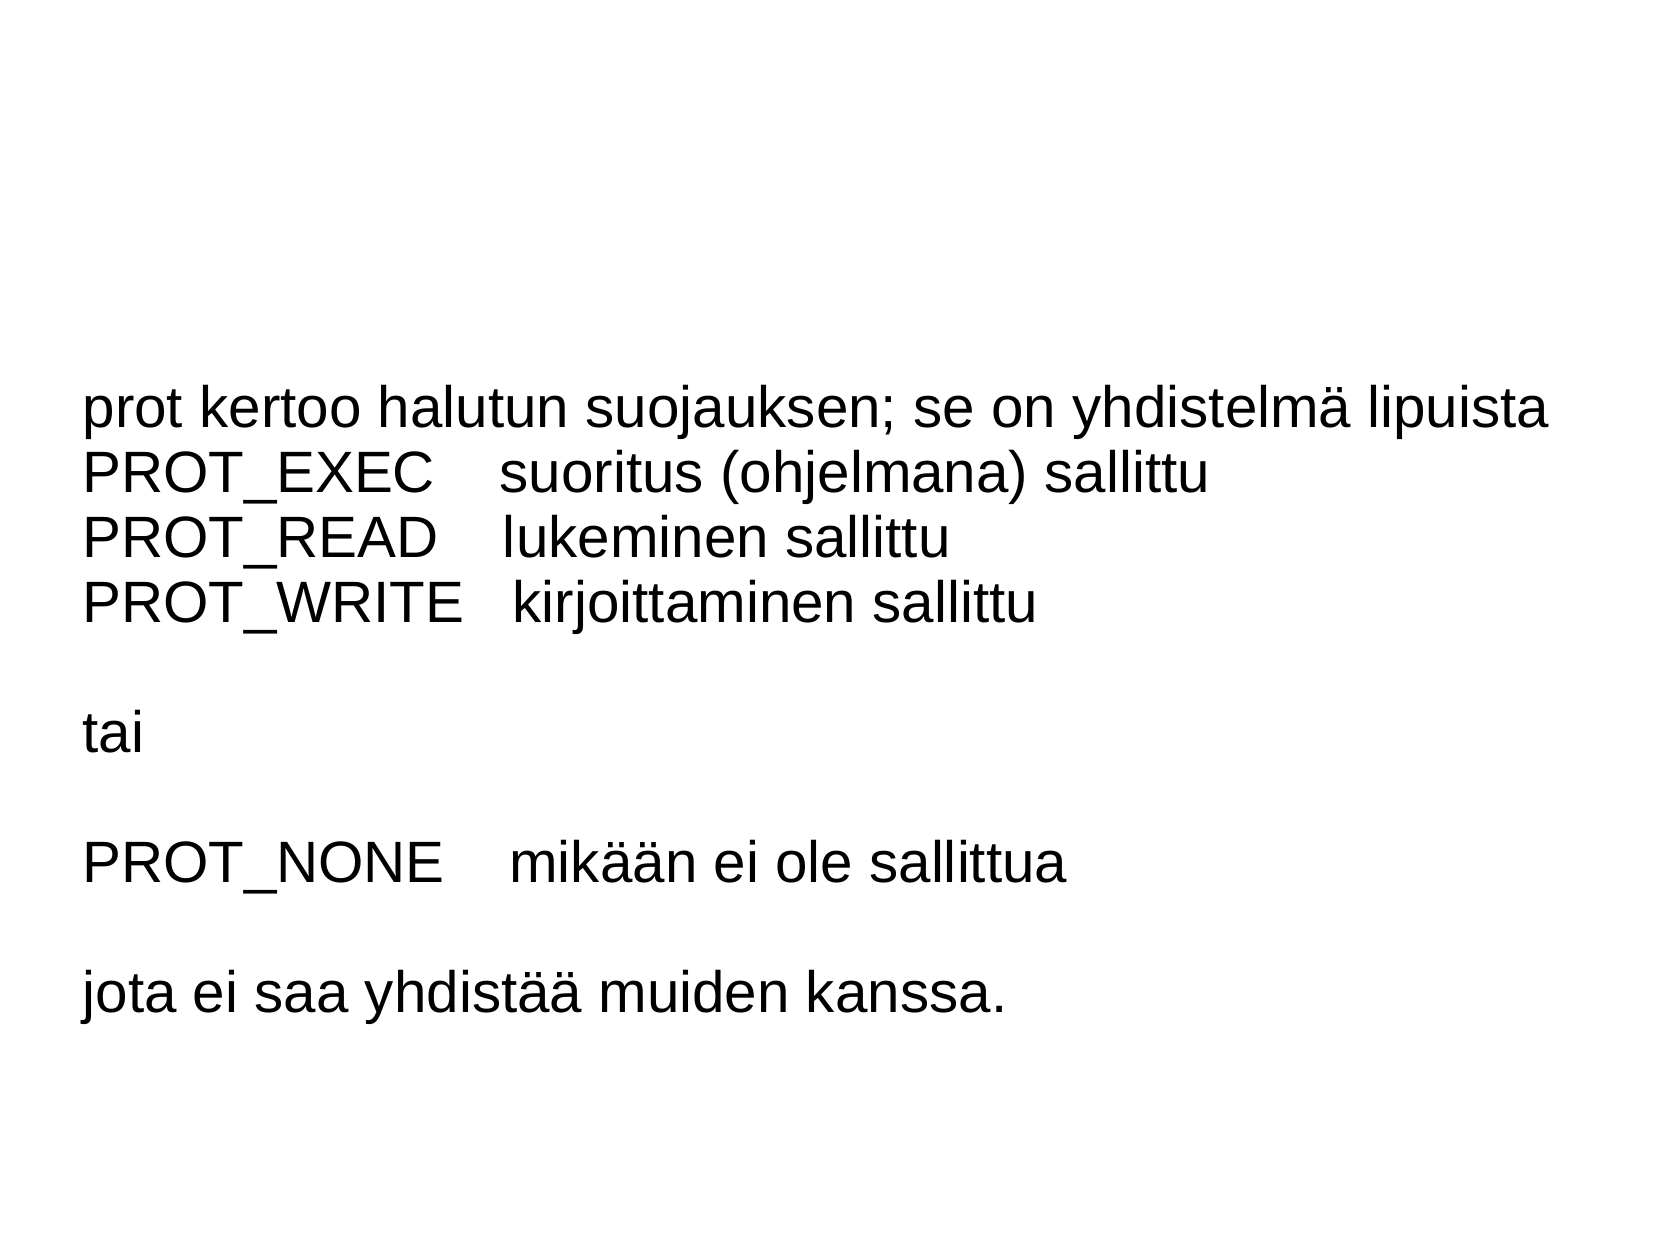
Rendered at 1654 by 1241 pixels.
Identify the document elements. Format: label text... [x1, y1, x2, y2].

text_box prot kertoo halutun suojauksen; se on yhdistelmä lipuista PROT_EXEC suoritus (ohjelmana) sallittu PROT_READ lukeminen sallittu PROT_WRITE kirjoittaminen sallittu tai PROT_NONE mikään ei ole sallittua jota ei saa yhdistää muiden kanssa. [82, 297, 1571, 1102]
